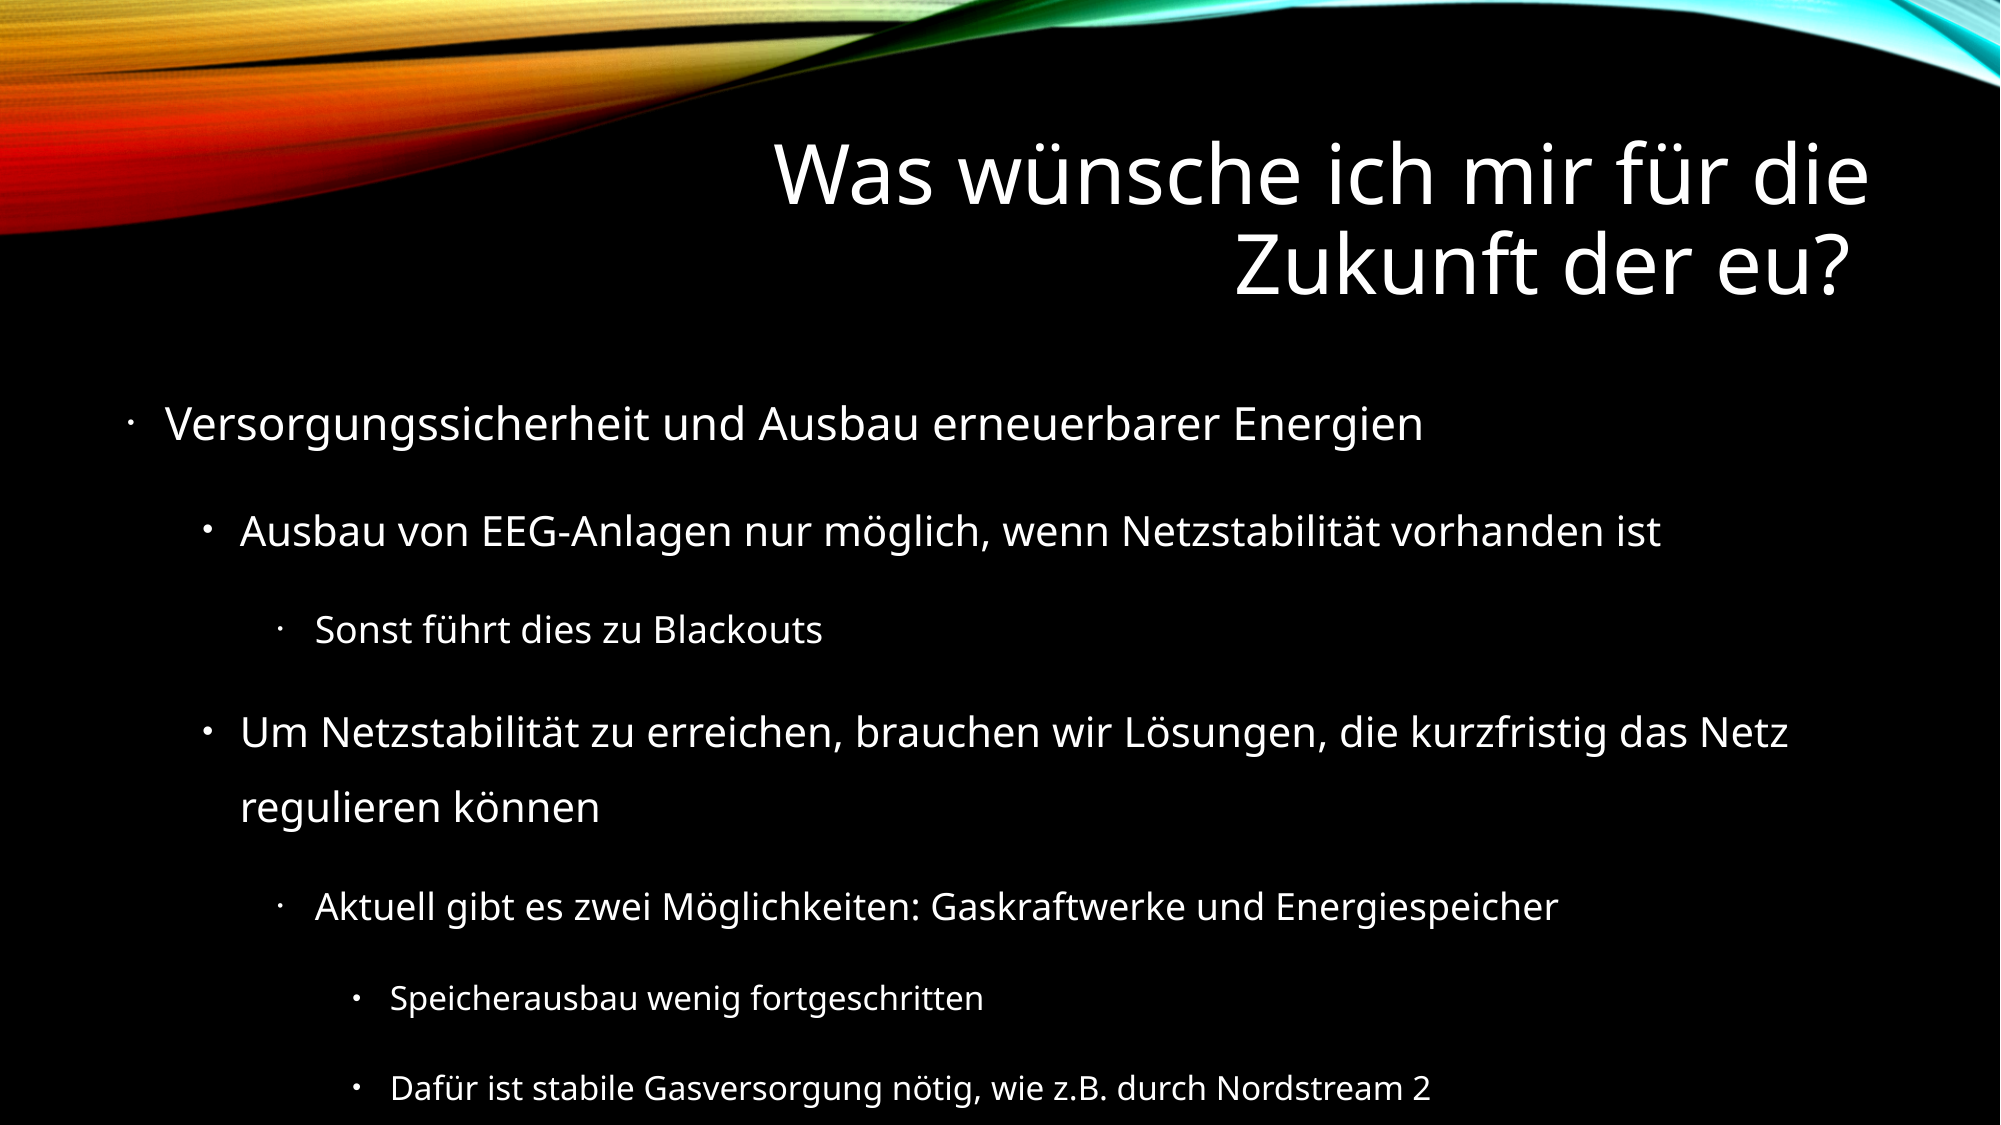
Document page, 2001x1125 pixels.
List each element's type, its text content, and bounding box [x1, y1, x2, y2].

title Was wünsche ich mir für die Zukunft der eu? [474, 125, 1888, 338]
picture [0, 0, 2000, 237]
list Versorgungssicherheit und Ausbau erneuerbarer Energien Ausbau von EEG-Anlagen nur möglich, wenn Netzstabilität vorhanden ist Sonst führt dies zu Blackouts Um Netzstabilität zu erreichen, brauchen wir Lösungen, die kurzfristig das Netz regulieren können Aktuell gibt es zwei Möglichkeiten: Gaskraftwerke und Energiespeicher Speicherausbau wenig fortgeschritten Dafür ist stabile Gasversorgung nötig, wie z.B. durch Nordstream 2 [112, 360, 1888, 1021]
